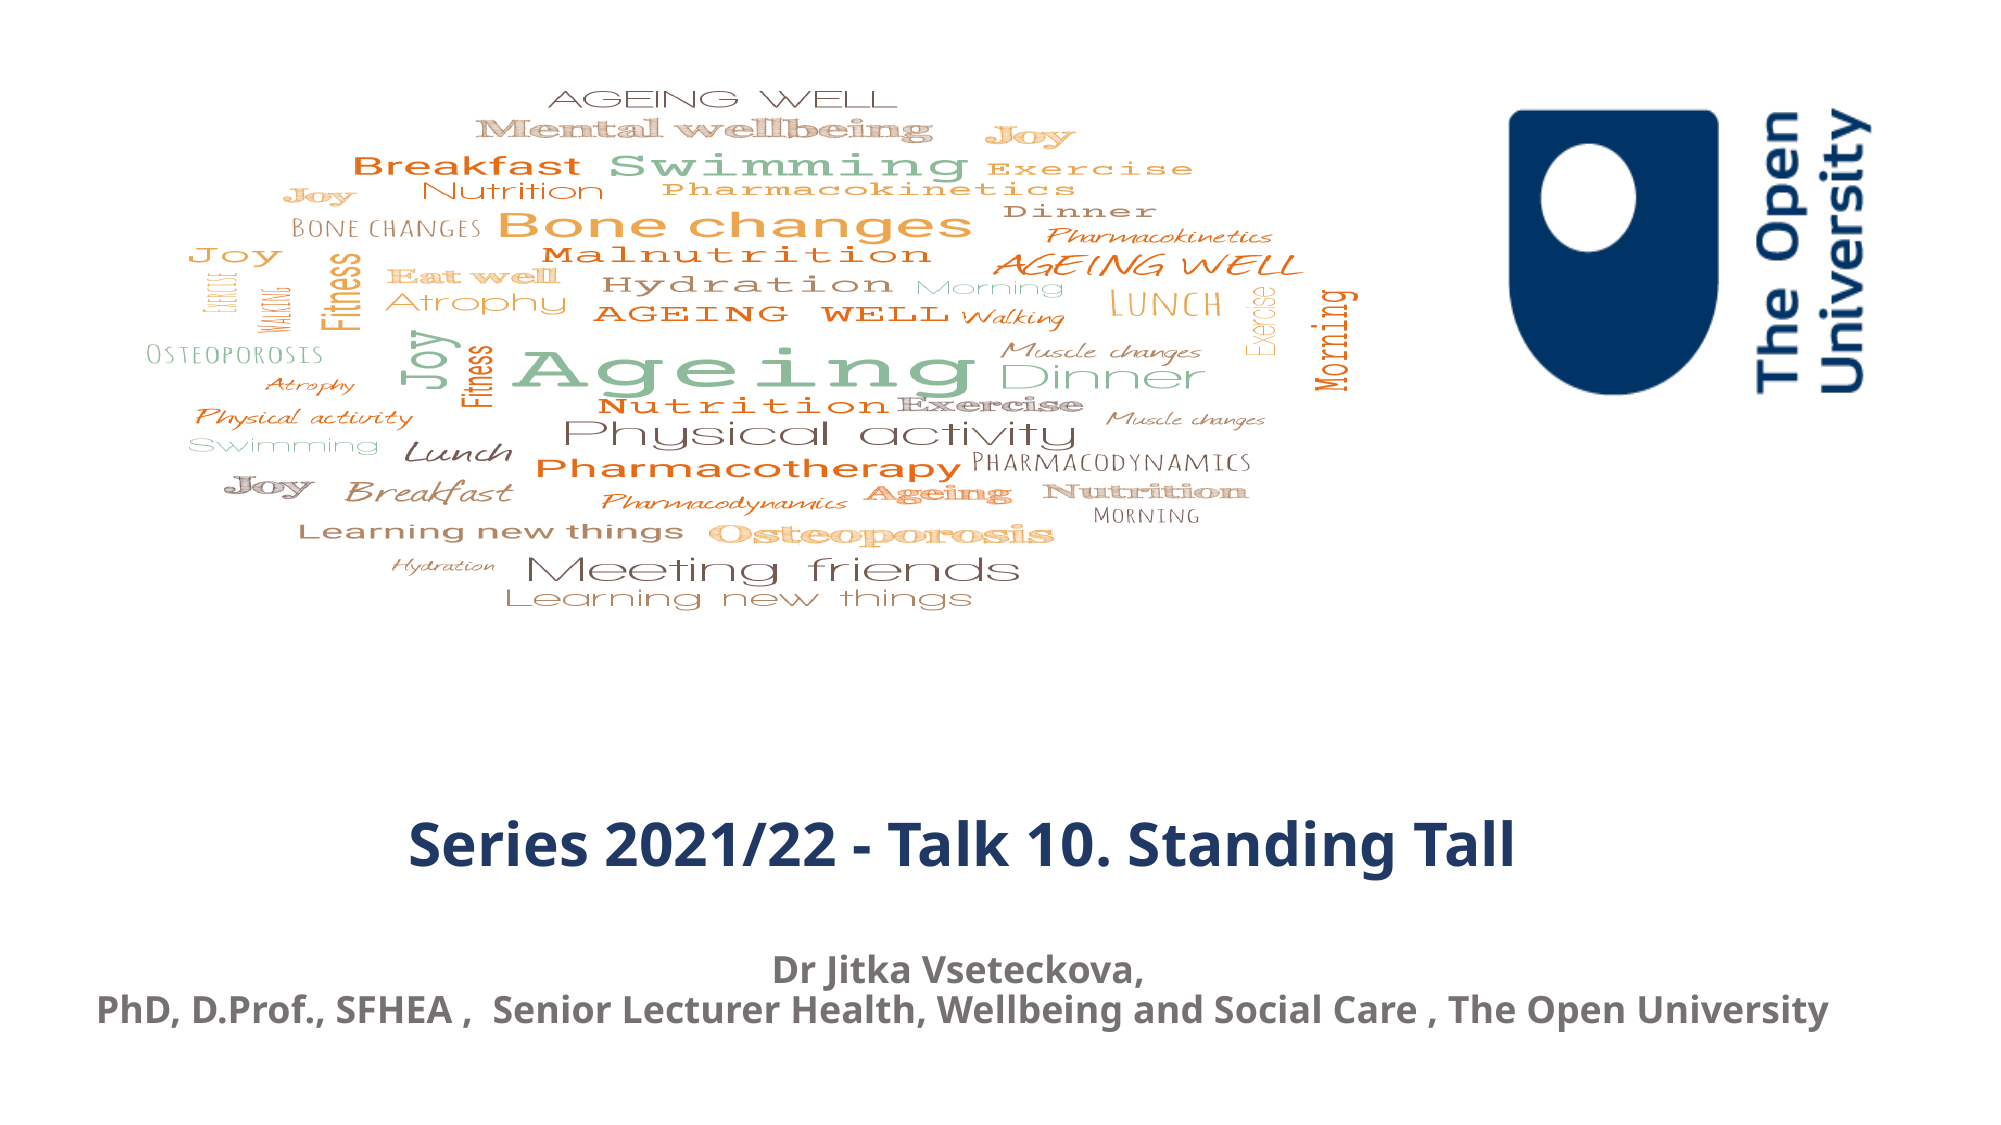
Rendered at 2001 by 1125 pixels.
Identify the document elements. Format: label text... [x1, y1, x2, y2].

title Series 2021/22 - Talk 10. Standing Tall Dr Jitka Vseteckova, PhD, D.Prof., SFHEA , Senior Lecturer Health, Wellbeing and Social Care , The Open University [23, 703, 1904, 1125]
picture [91, 58, 1394, 643]
picture [1507, 104, 1874, 400]
